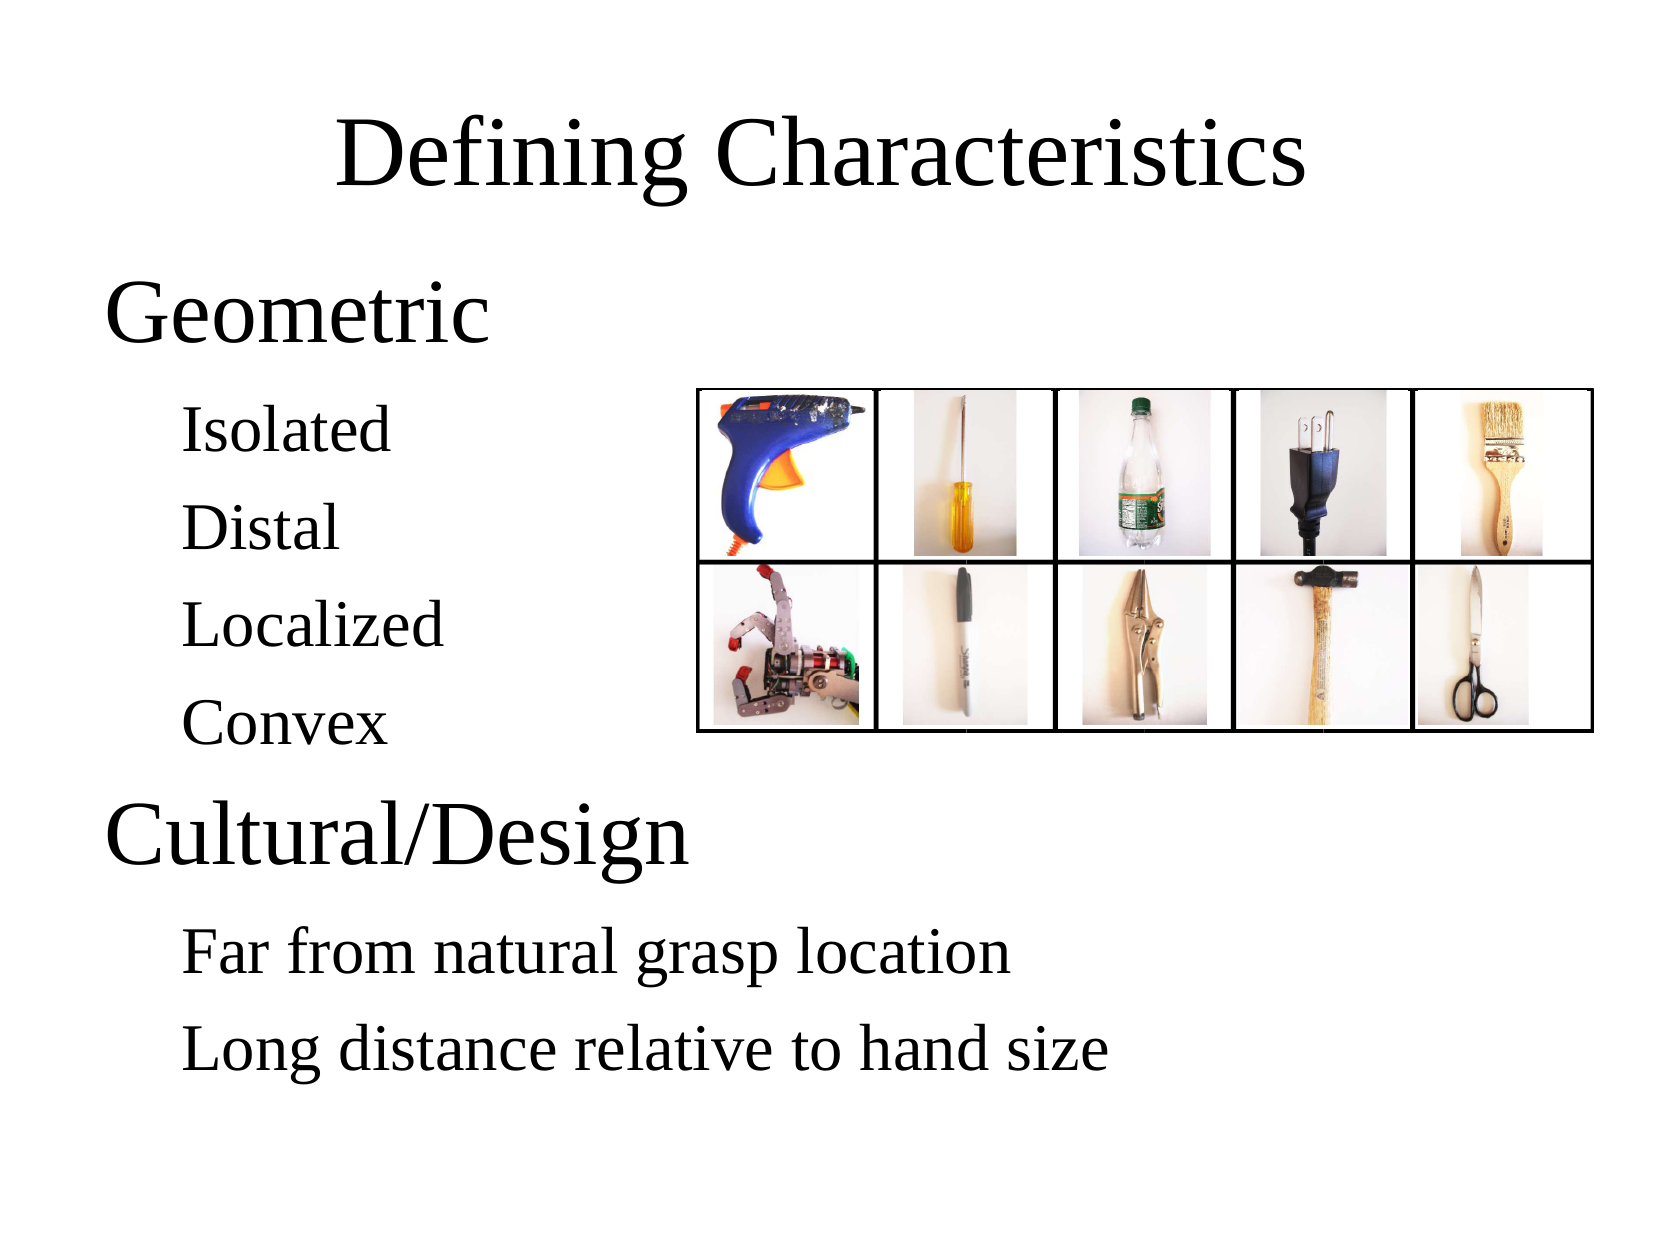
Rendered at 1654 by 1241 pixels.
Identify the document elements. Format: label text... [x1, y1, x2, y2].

title Defining Characteristics [115, 47, 1528, 256]
picture [694, 385, 1595, 734]
list Geometric Isolated Distal Localized Convex Cultural/Design Far from natural grasp location Long distance relative to hand size [86, 260, 1499, 1086]
